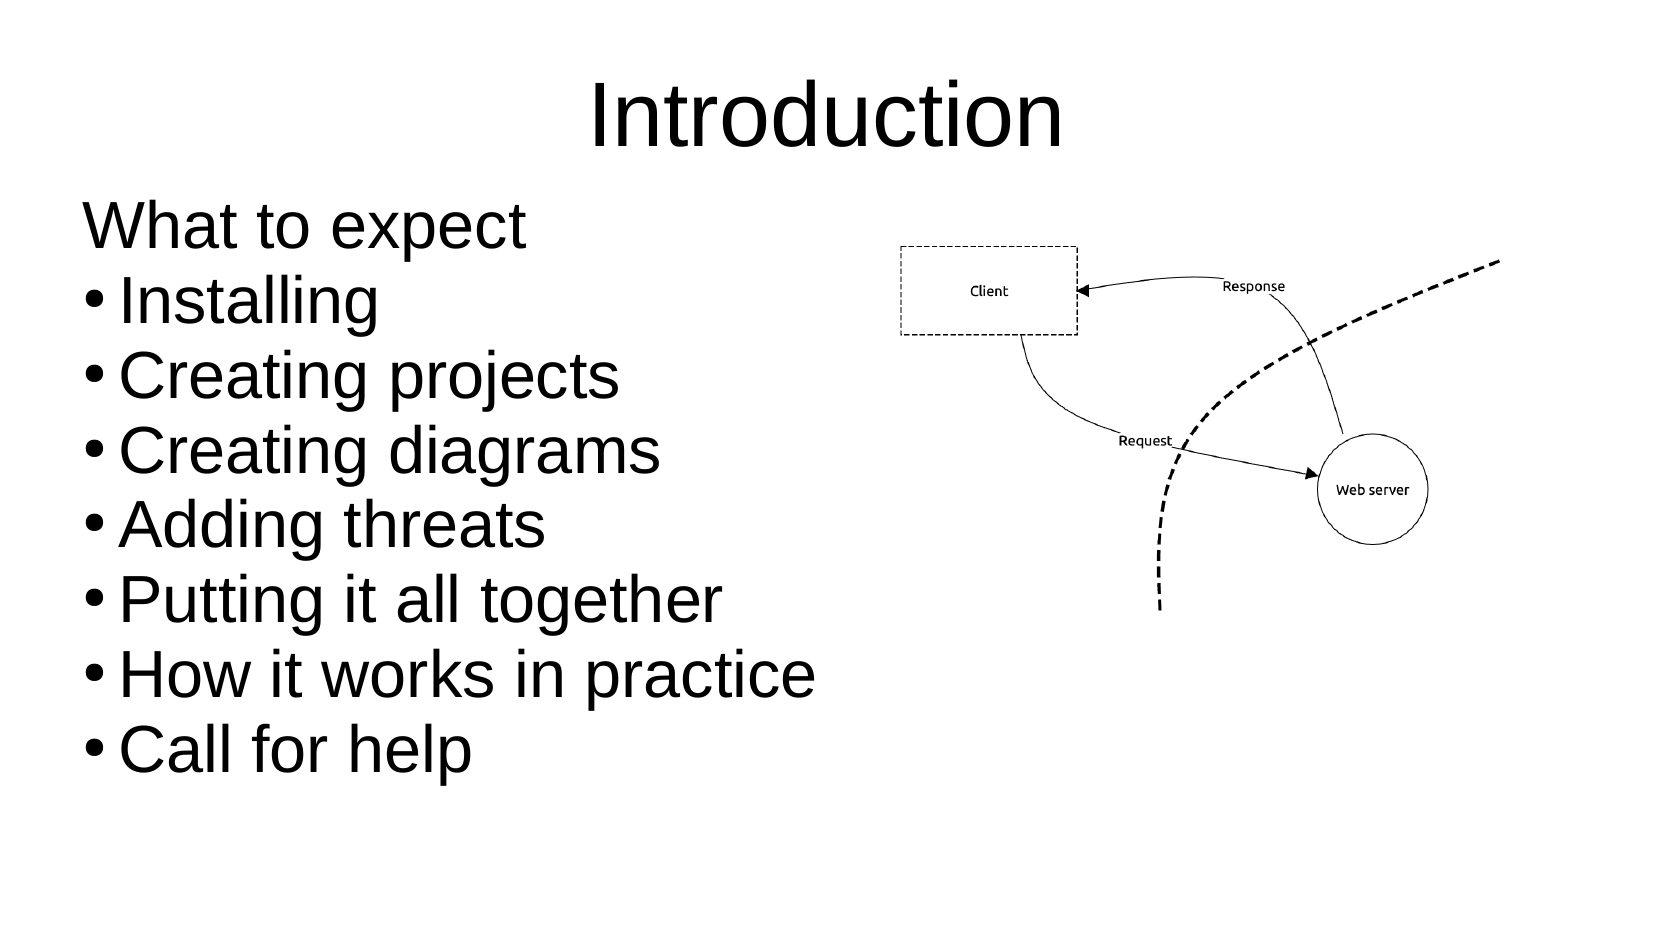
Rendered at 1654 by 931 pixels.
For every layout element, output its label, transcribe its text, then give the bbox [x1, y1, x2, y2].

subtitle What to expect Installing Creating projects Creating diagrams Adding threats Putting it all together How it works in practice Call for help [82, 188, 1571, 787]
picture [862, 201, 1529, 638]
title Introduction [82, 37, 1571, 188]
